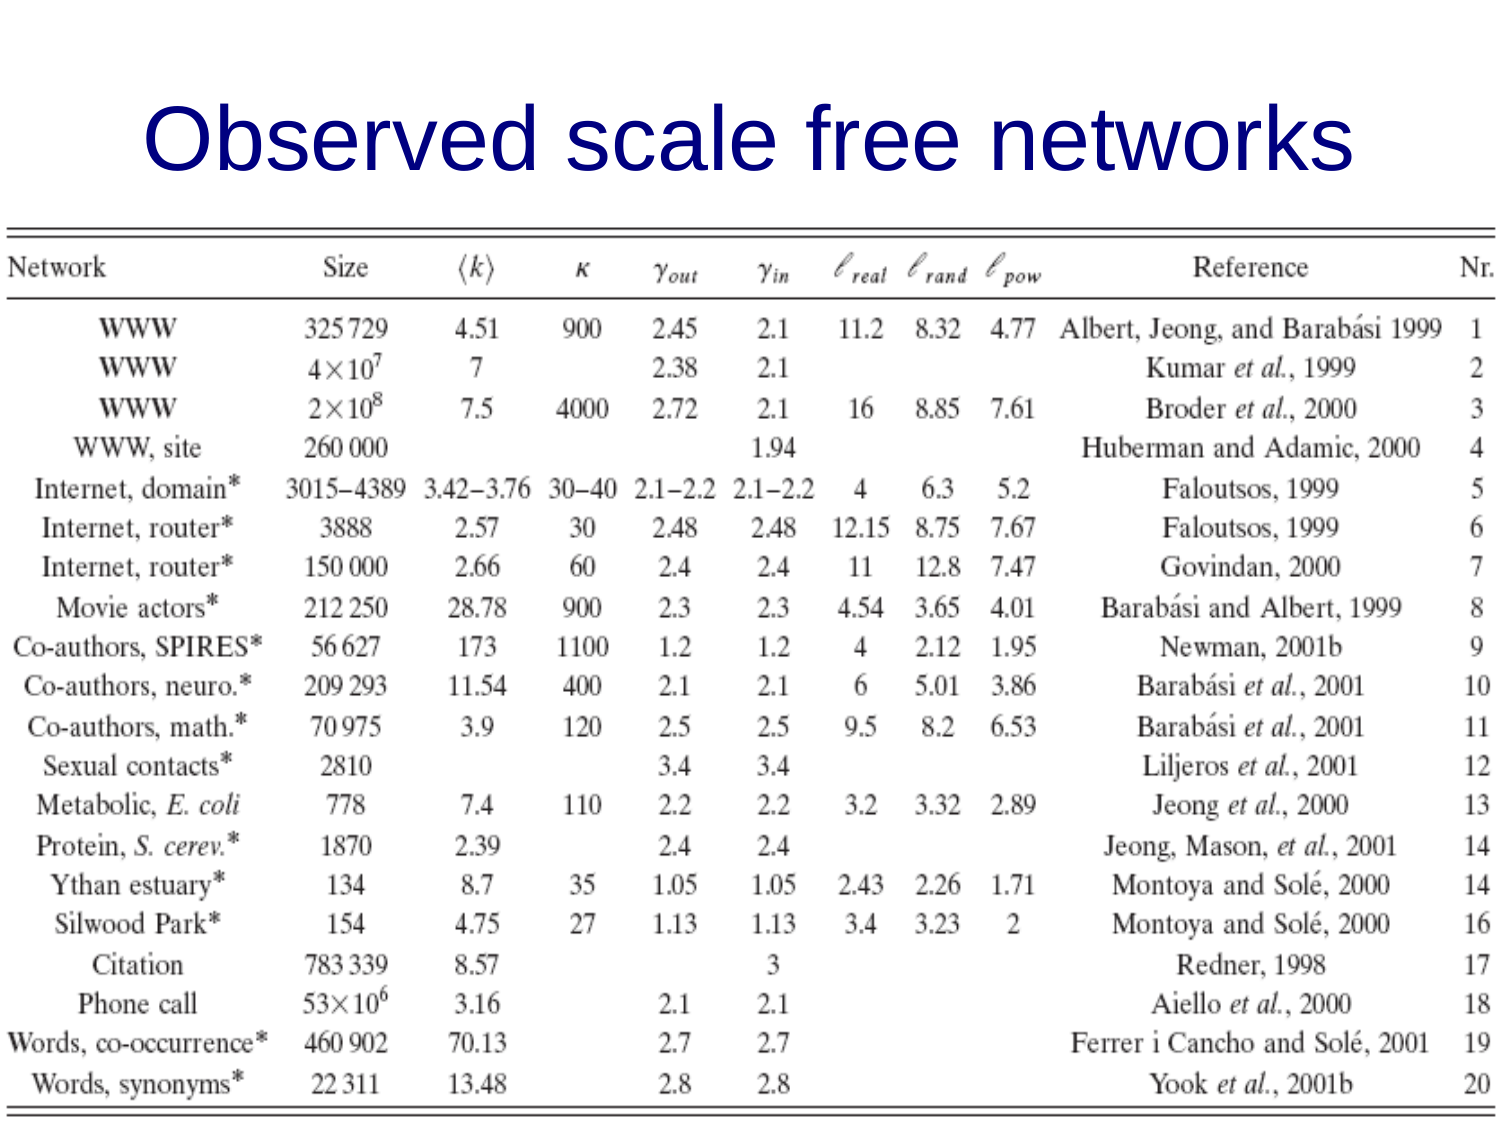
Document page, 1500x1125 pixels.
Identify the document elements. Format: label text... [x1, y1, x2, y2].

title Observed scale free networks [74, 44, 1425, 233]
picture [0, 224, 1500, 1125]
